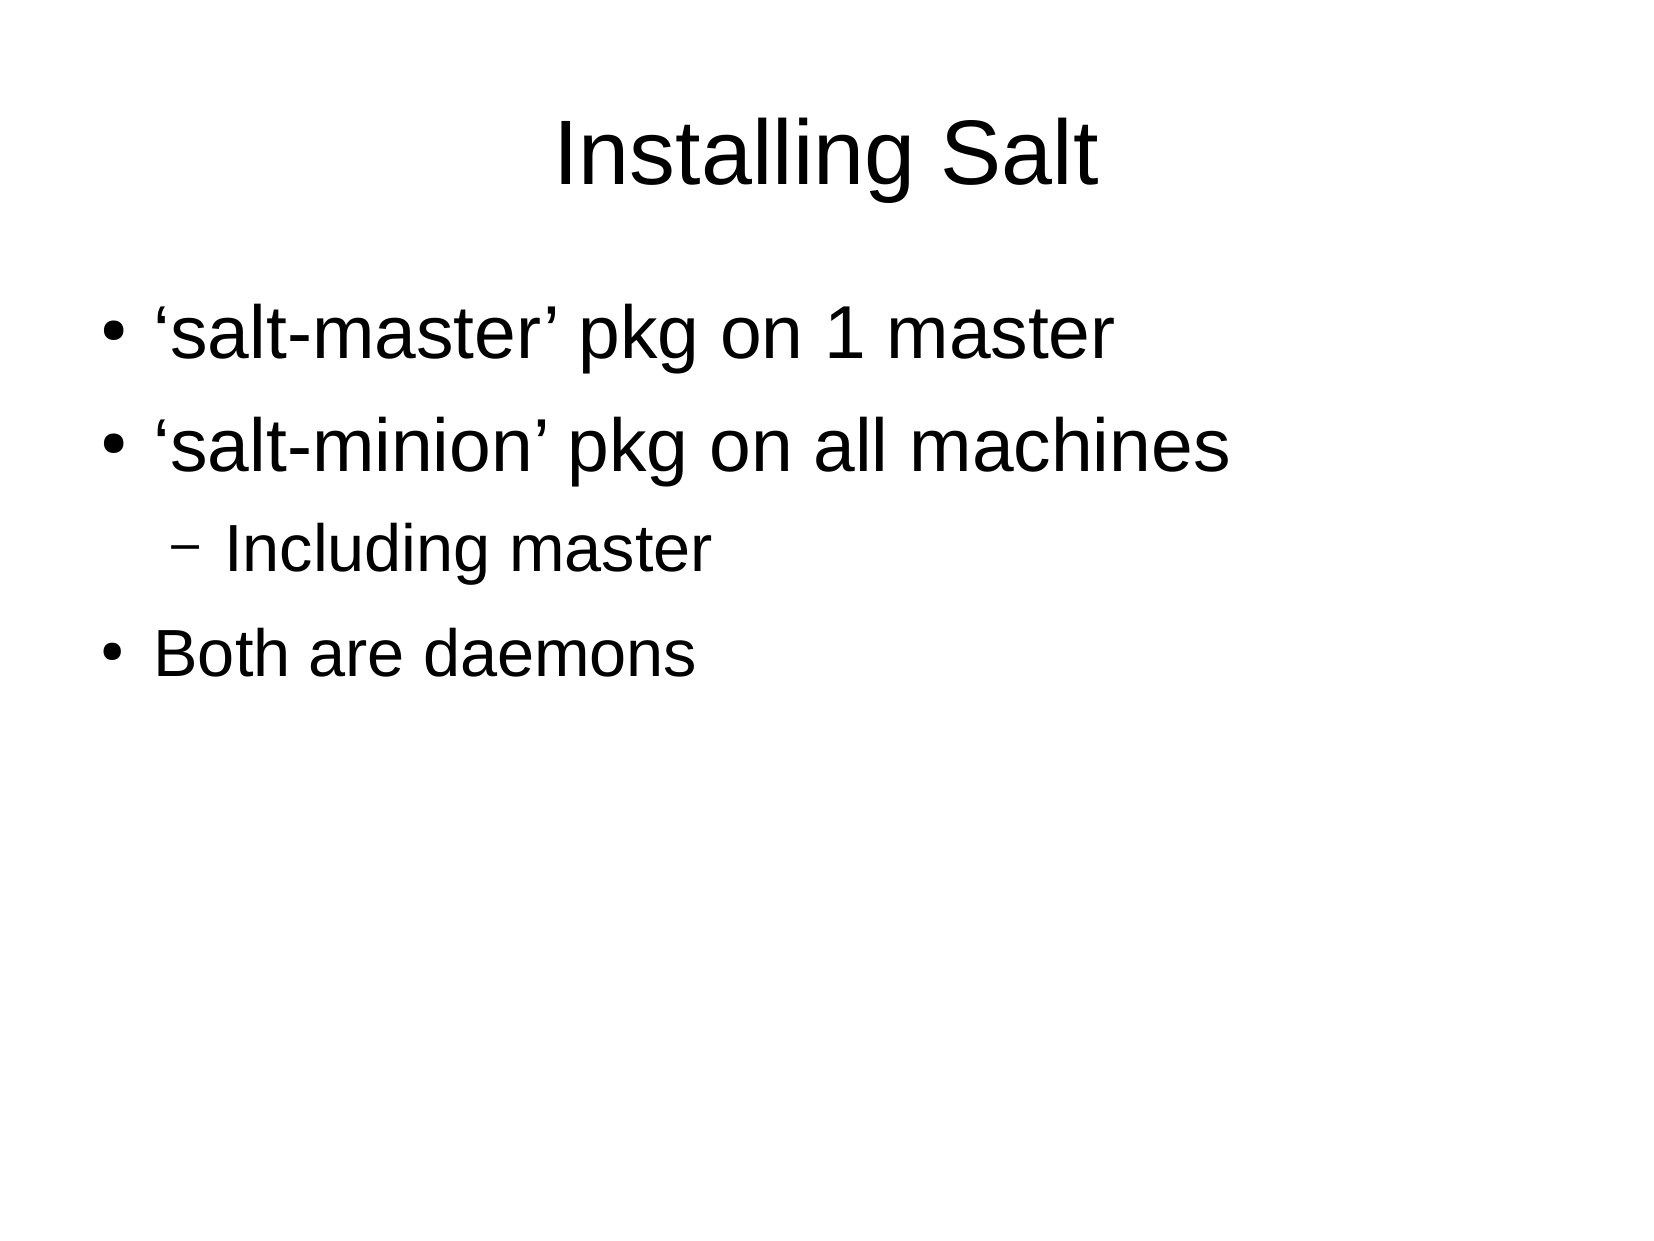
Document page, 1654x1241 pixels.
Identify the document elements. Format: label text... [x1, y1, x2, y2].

title Installing Salt [82, 49, 1571, 257]
list ‘salt-master’ pkg on 1 master ‘salt-minion’ pkg on all machines Including master Both are daemons [82, 290, 1571, 1010]
